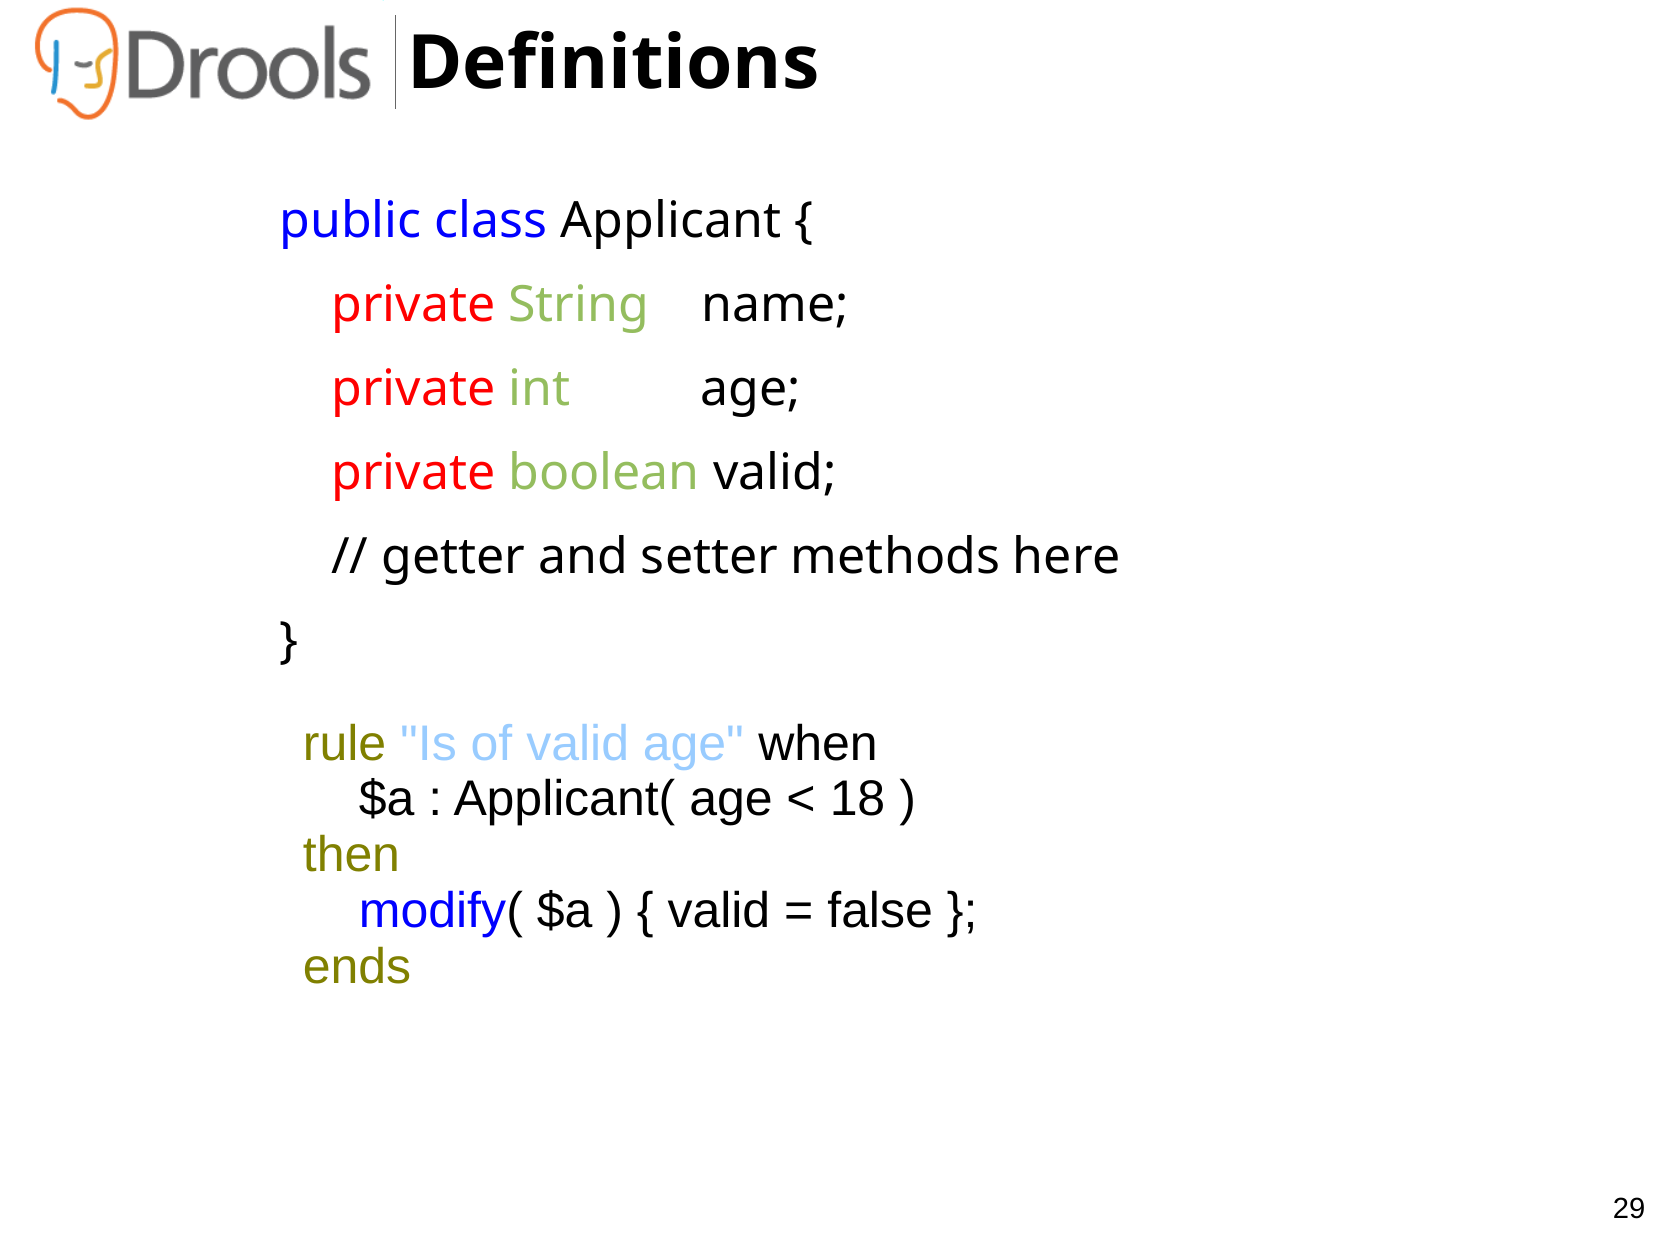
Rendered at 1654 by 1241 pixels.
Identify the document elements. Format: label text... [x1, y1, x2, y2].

picture [29, 0, 384, 126]
list public class Applicant { private String name; private int age; private boolean valid; // getter and setter methods here } [279, 183, 1392, 670]
text_box rule "Is of valid age" when $a : Applicant( age < 18 ) then modify( $a ) { valid = false }; ends [288, 707, 1254, 1057]
title Definitions [407, 6, 1618, 113]
